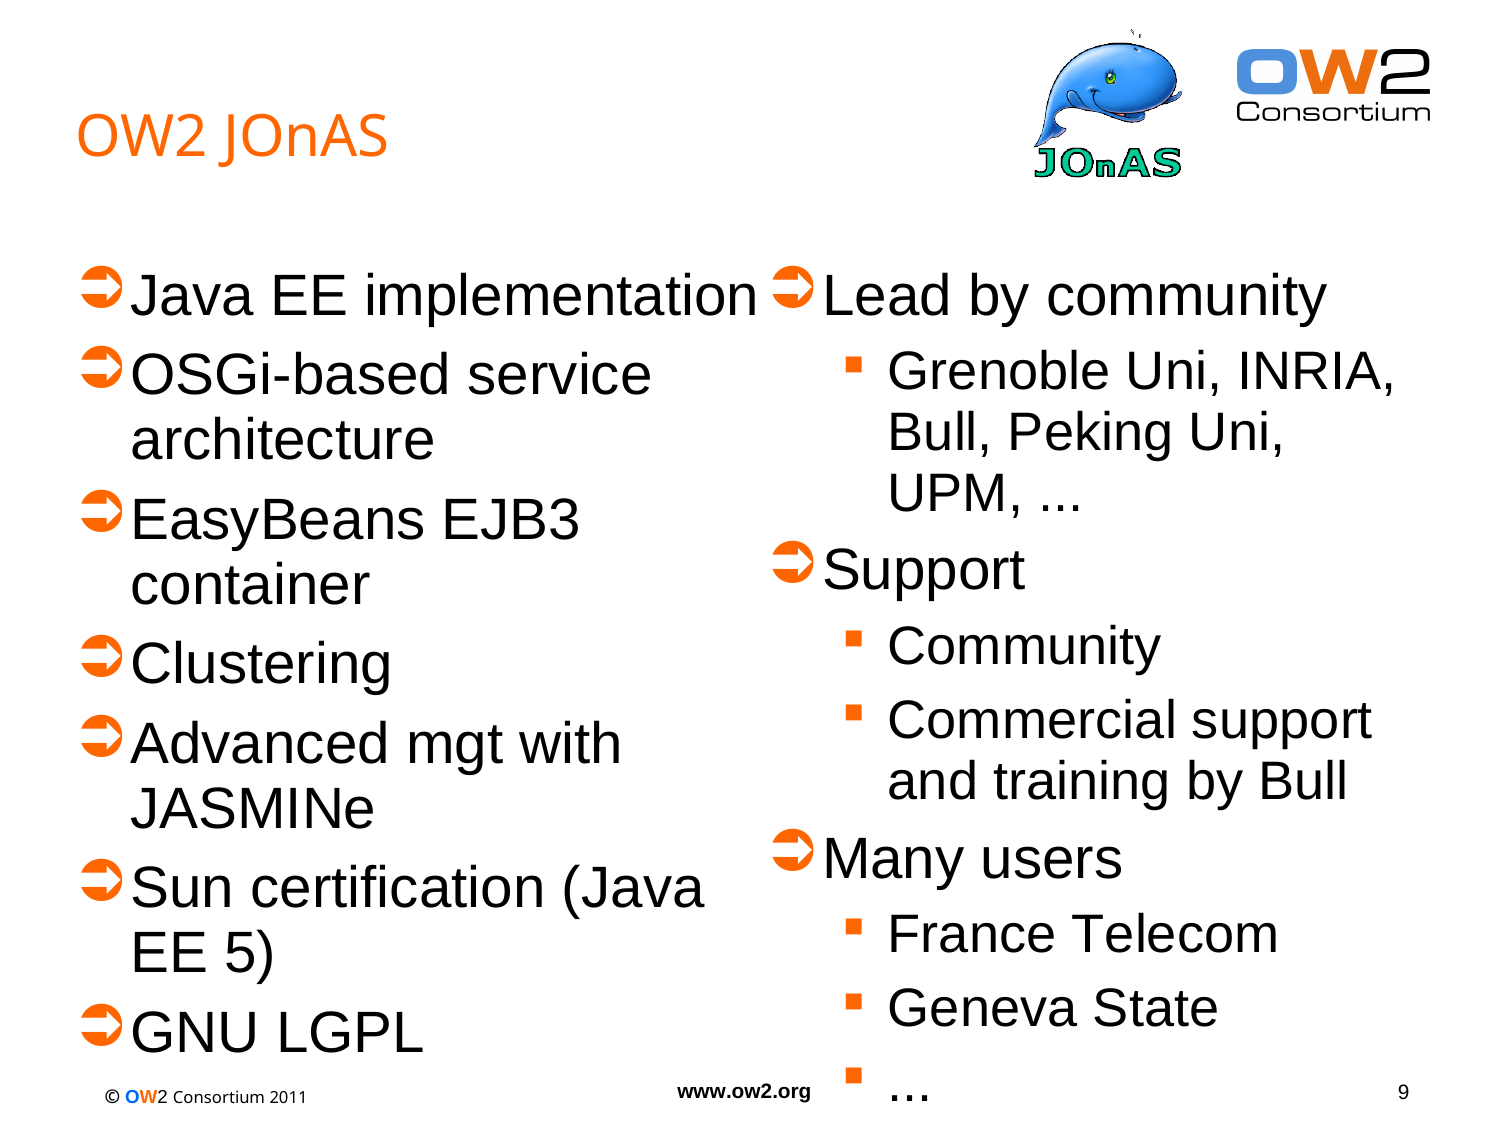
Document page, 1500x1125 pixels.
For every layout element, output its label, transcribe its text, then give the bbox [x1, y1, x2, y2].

list Lead by community Grenoble Uni, INRIA, Bull, Peking Uni, UPM, ... Support Community Commercial support and training by Bull Many users France Telecom Geneva State ... [766, 262, 1425, 1113]
list Java EE implementation OSGi-based service architecture EasyBeans EJB3 container Clustering Advanced mgt with JASMINe Sun certification (Java EE 5) GNU LGPL [74, 262, 766, 1065]
picture [1033, 29, 1182, 178]
title OW2 JOnAS [75, 52, 1175, 207]
